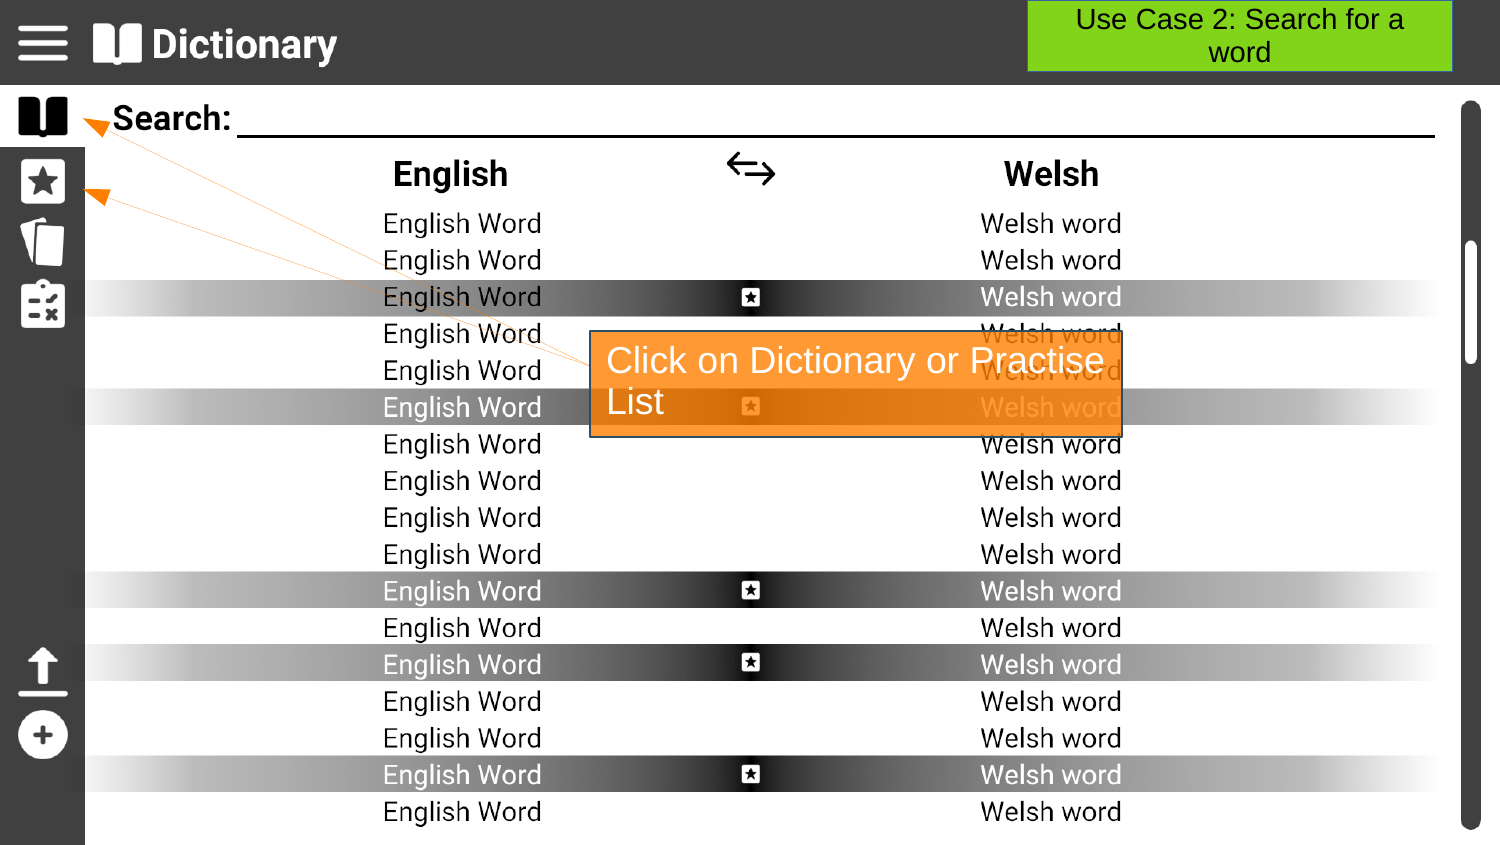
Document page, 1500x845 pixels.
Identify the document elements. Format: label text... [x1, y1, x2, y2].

text_box Click on Dictionary or Practise List [590, 330, 1123, 438]
picture [0, 0, 1500, 845]
text_box Use Case 2: Search for a word [1027, 0, 1453, 72]
